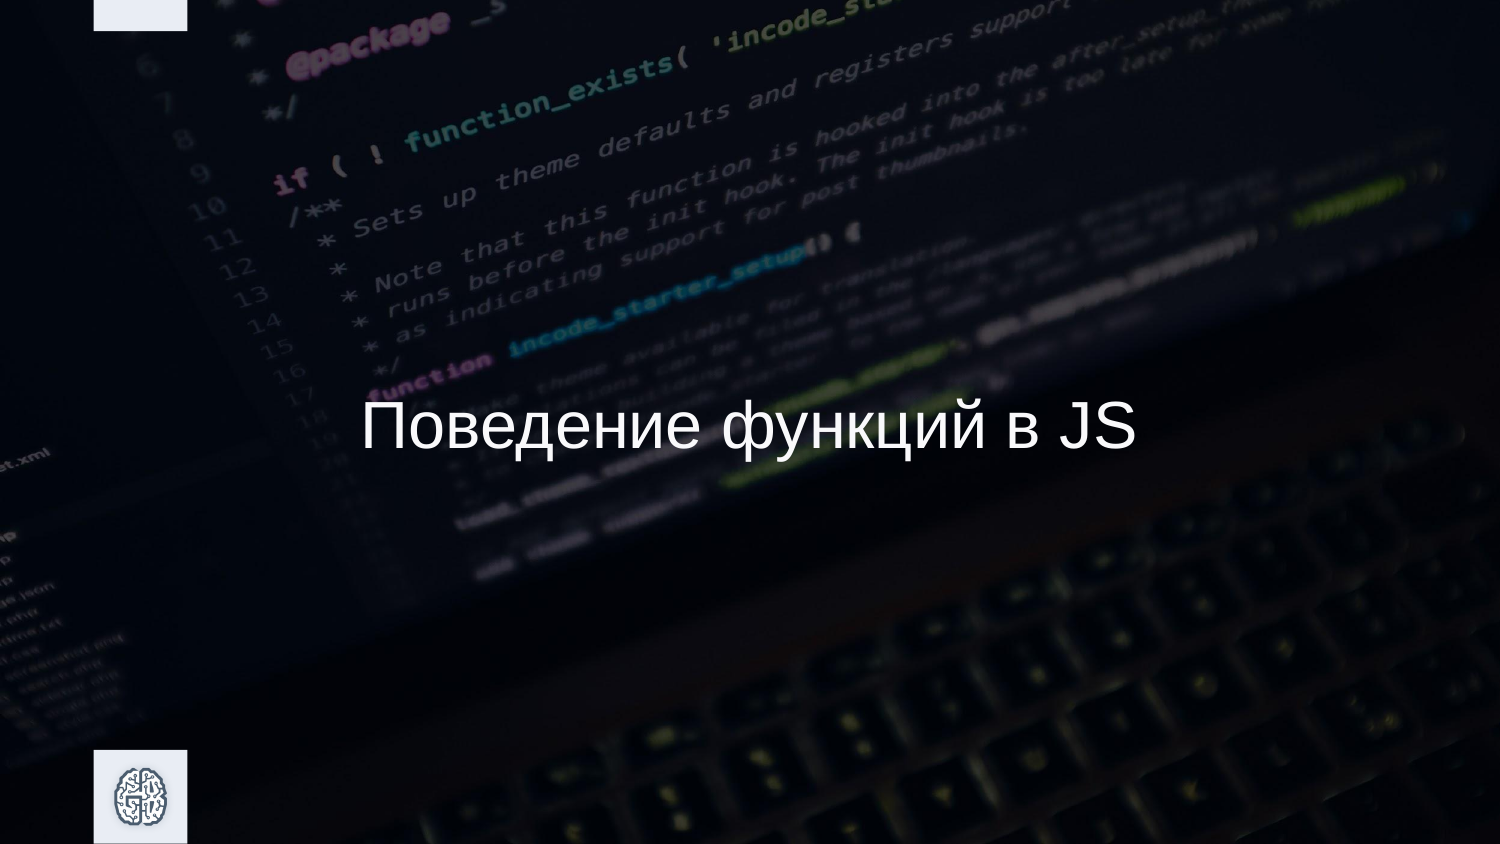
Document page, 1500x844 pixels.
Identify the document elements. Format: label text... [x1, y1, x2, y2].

picture [0, 0, 1500, 844]
text_box Поведение функций в JS [187, 93, 1312, 750]
picture [106, 760, 175, 834]
